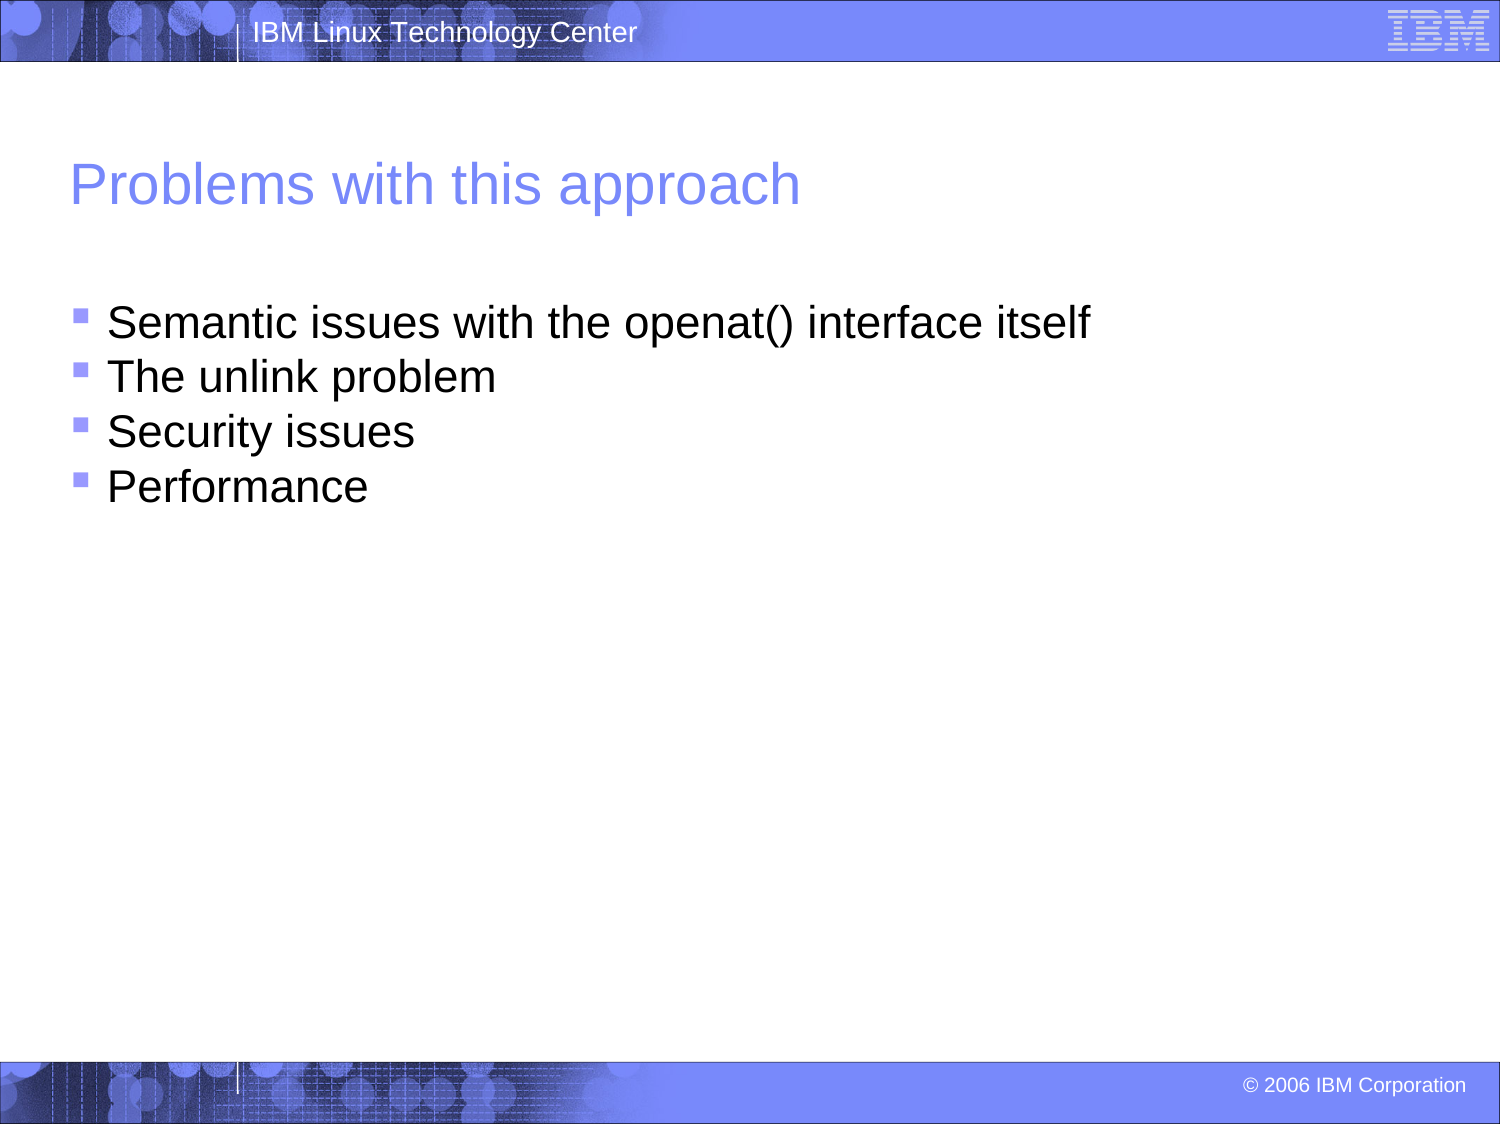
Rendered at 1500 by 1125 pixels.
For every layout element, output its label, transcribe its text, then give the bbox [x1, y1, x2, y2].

list Semantic issues with the openat() interface itself The unlink problem Security issues Performance [69, 293, 1433, 934]
picture [1, 1, 1499, 61]
picture [1, 1063, 1499, 1123]
title Problems with this approach [69, 144, 1422, 227]
